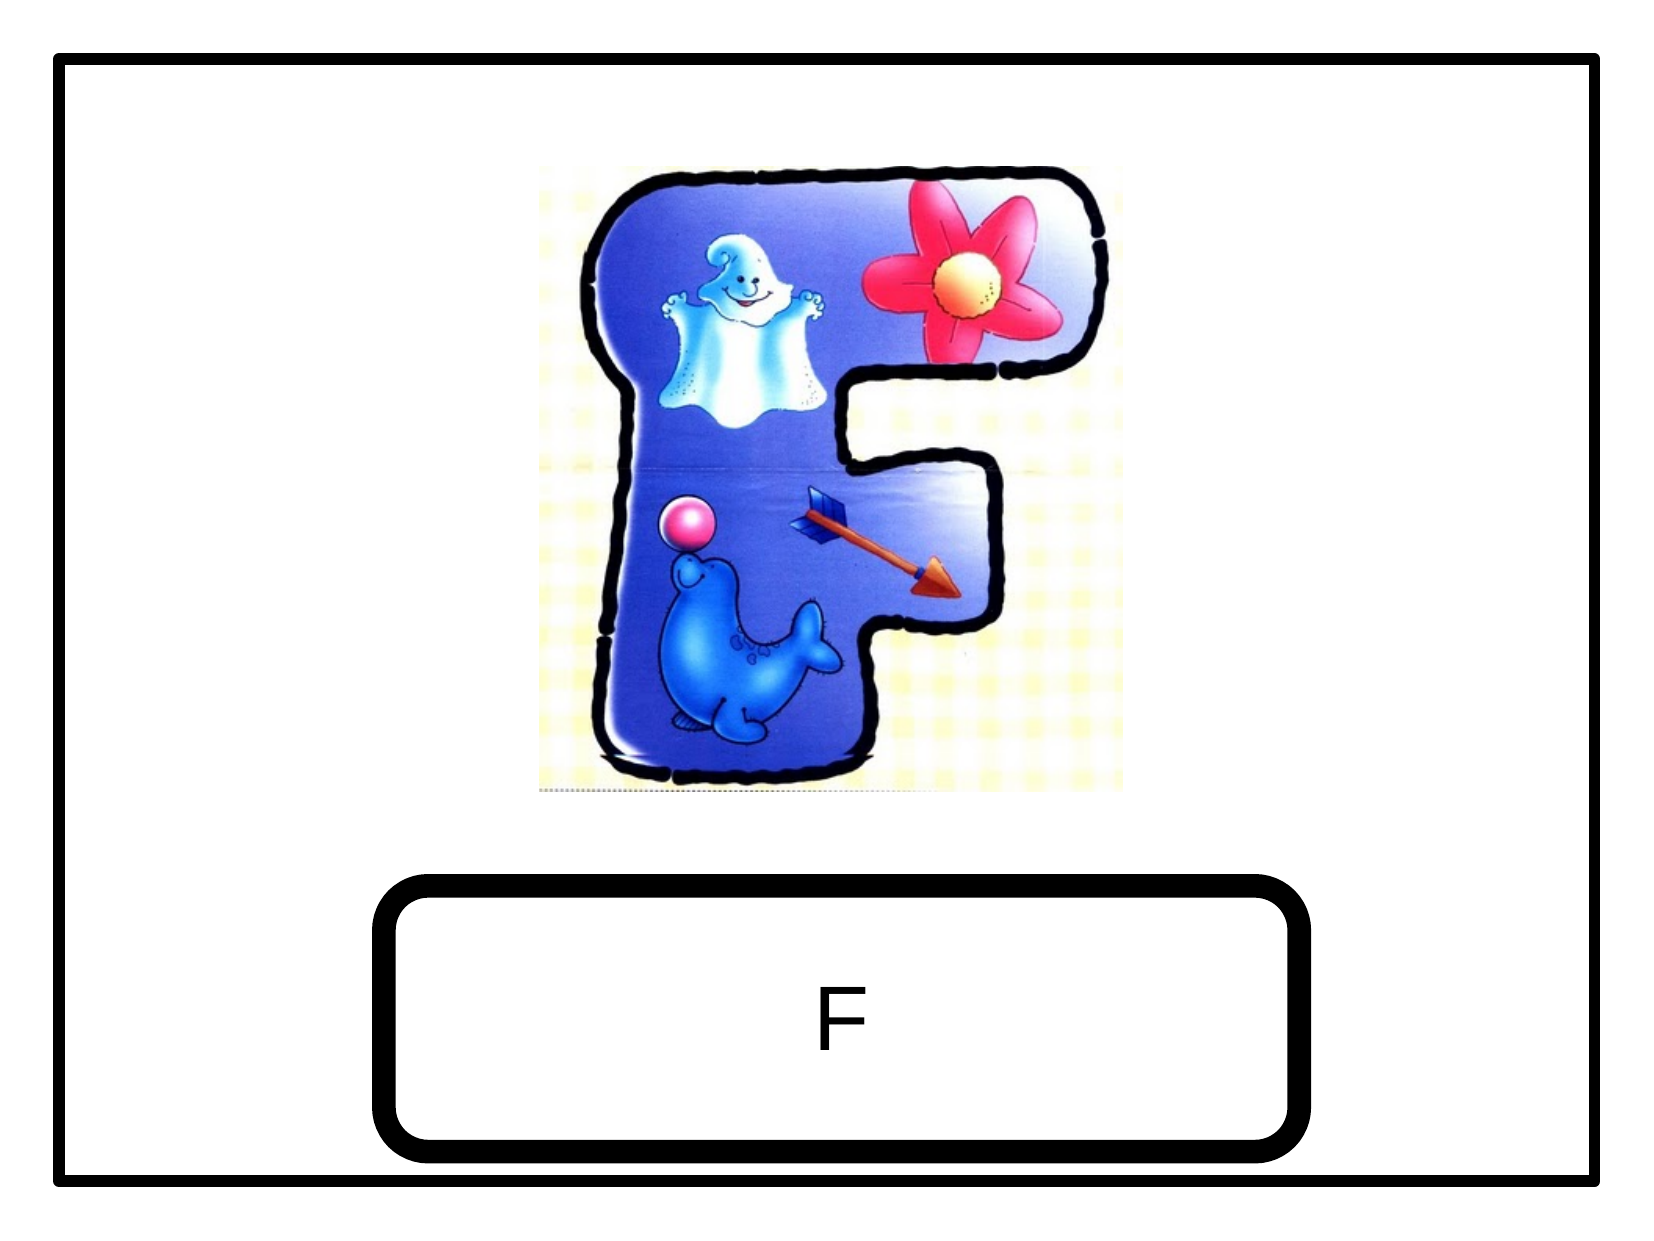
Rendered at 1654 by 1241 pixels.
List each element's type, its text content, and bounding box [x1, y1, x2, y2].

text_box [59, 59, 1595, 1182]
text_box F [383, 885, 1300, 1152]
picture [539, 166, 1123, 792]
